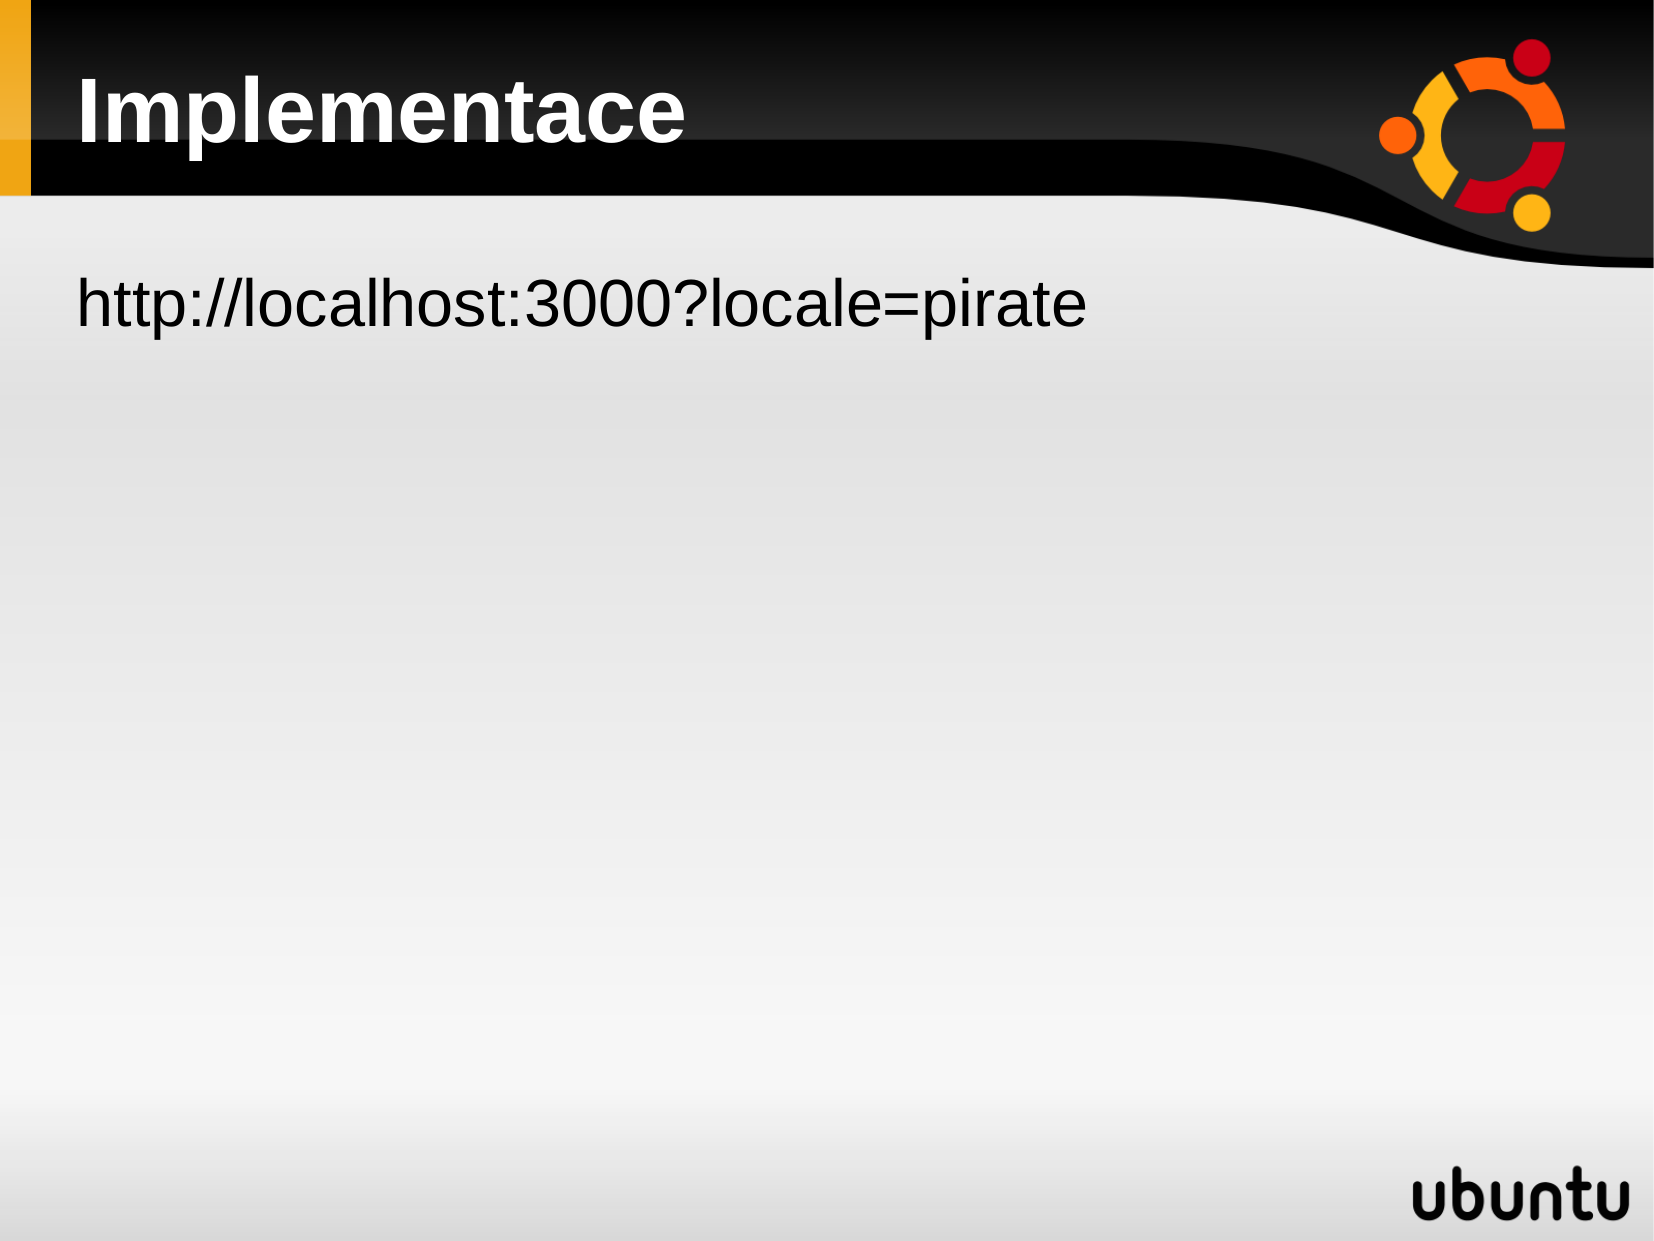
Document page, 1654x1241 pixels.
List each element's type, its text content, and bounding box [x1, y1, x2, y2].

list http://localhost:3000?locale=pirate [76, 265, 1565, 1070]
picture [0, 0, 1654, 1241]
title Implementace [76, 14, 1565, 207]
